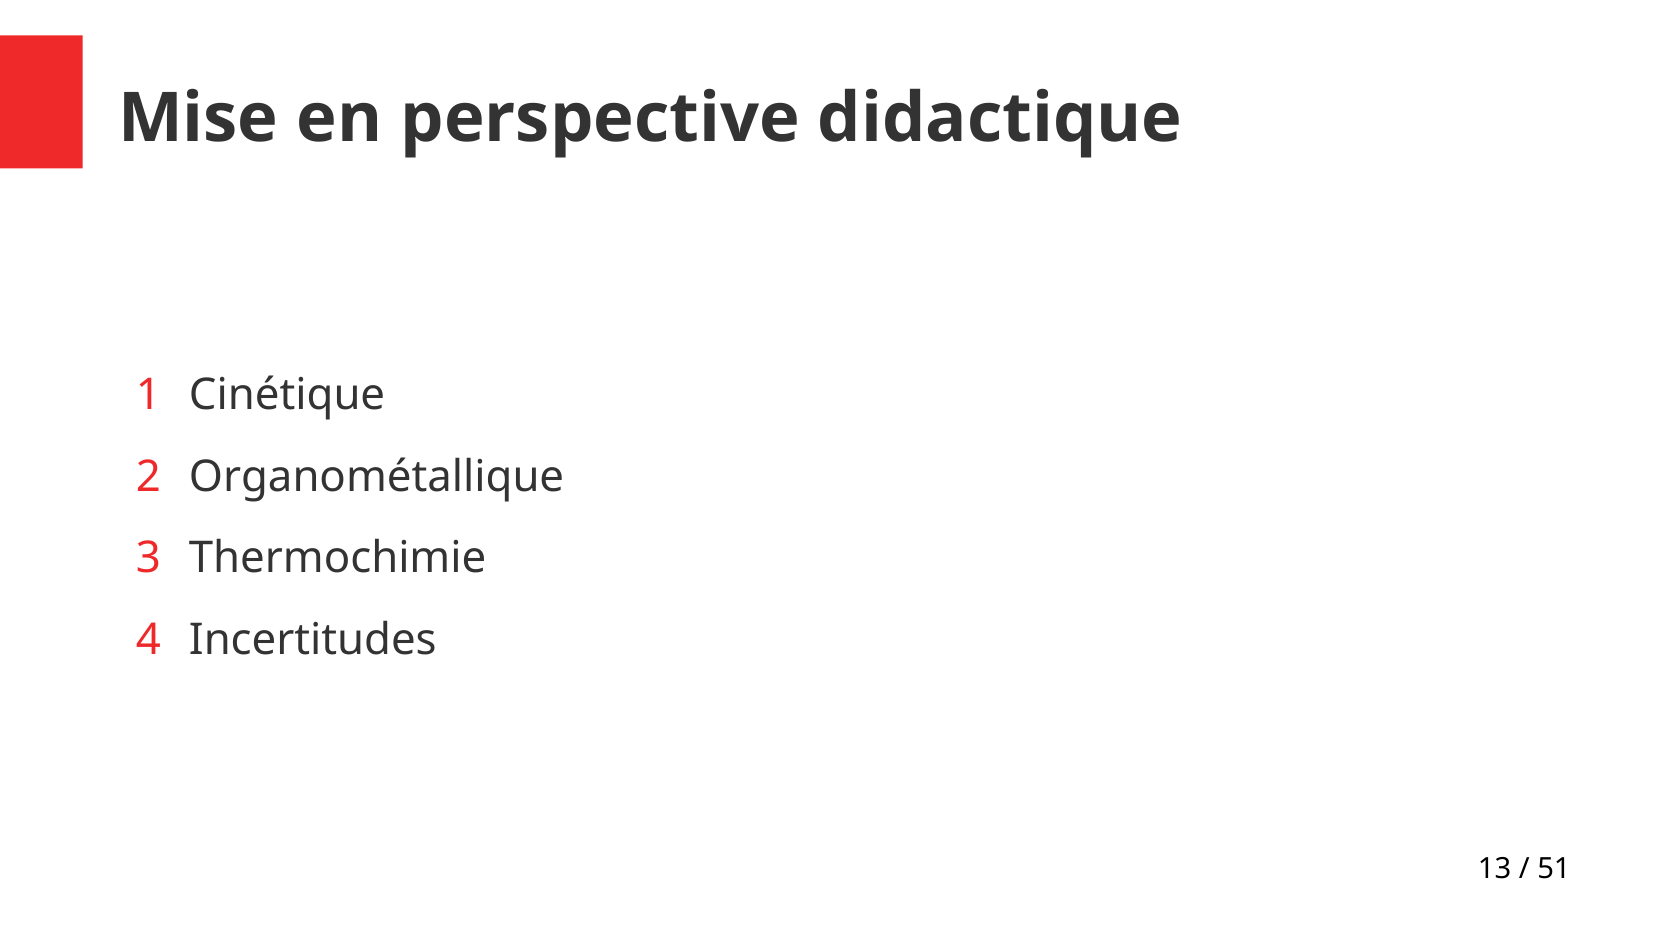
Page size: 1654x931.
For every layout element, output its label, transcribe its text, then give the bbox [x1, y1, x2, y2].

list Cinétique Organométallique Thermochimie Incertitudes [118, 281, 1536, 745]
title Mise en perspective didactique [118, 37, 1571, 193]
